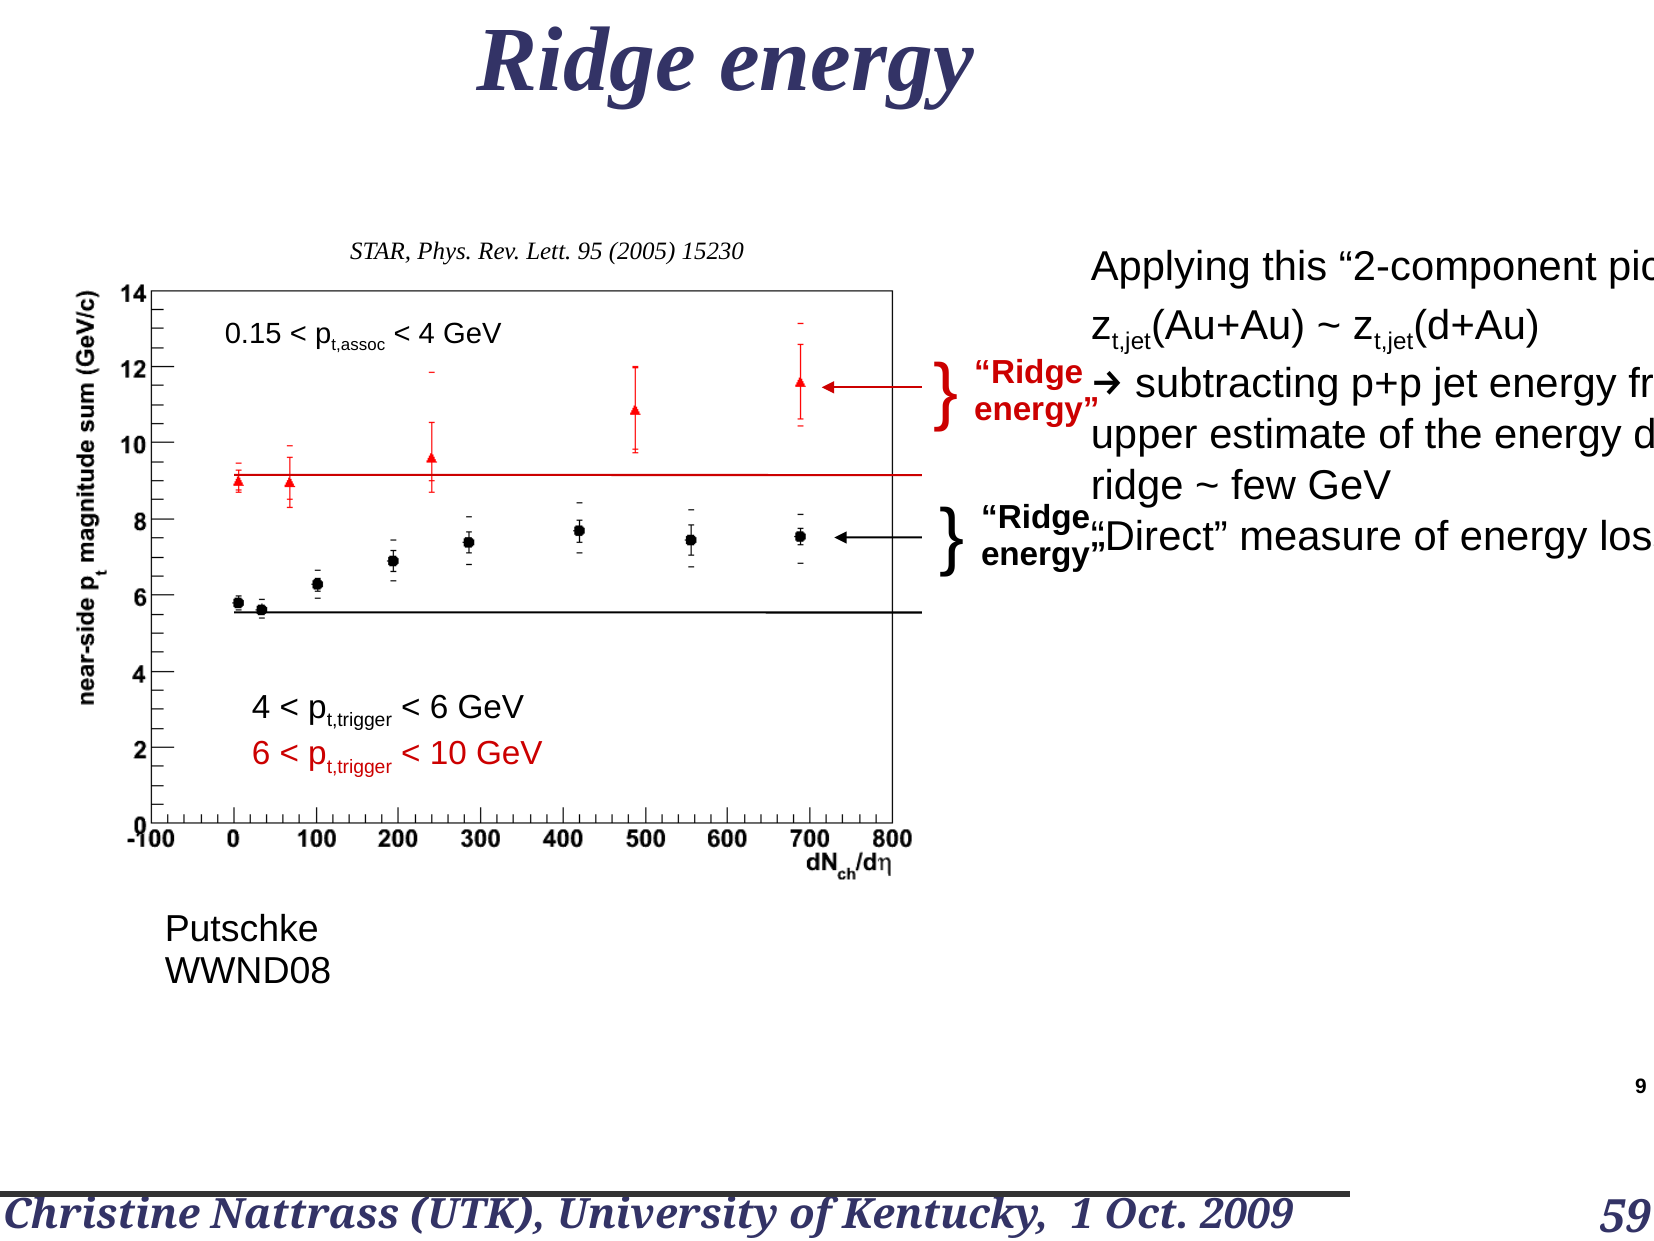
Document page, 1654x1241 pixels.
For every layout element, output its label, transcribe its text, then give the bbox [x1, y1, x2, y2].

text_box } [933, 493, 975, 600]
text_box Applying this “2-component picture” to lower pt,assoc measurements: zt,jet(Au+Au) ~ zt,jet(d+Au) → subtracting p+p jet energy from Au+Au upper estimate of the energy deposit in the ridge ~ few GeV “Direct” measure of energy loss ? [1090, 237, 1654, 932]
text_box } [926, 348, 969, 456]
text_box 4 < pt,trigger < 6 GeV 6 < pt,trigger < 10 GeV [245, 684, 550, 778]
picture [59, 224, 985, 890]
text_box 0.15 < pt,assoc < 4 GeV [218, 316, 509, 354]
text_box Putschke WWND08 [150, 899, 488, 999]
text_box 9 [1553, 1074, 1654, 1117]
text_box “Ridge energy” [969, 353, 1090, 428]
text_box STAR, Phys. Rev. Lett. 95 (2005) 15230 [343, 237, 756, 266]
title Ridge energy [68, 0, 1389, 119]
text_box “Ridge energy” [975, 498, 1090, 573]
